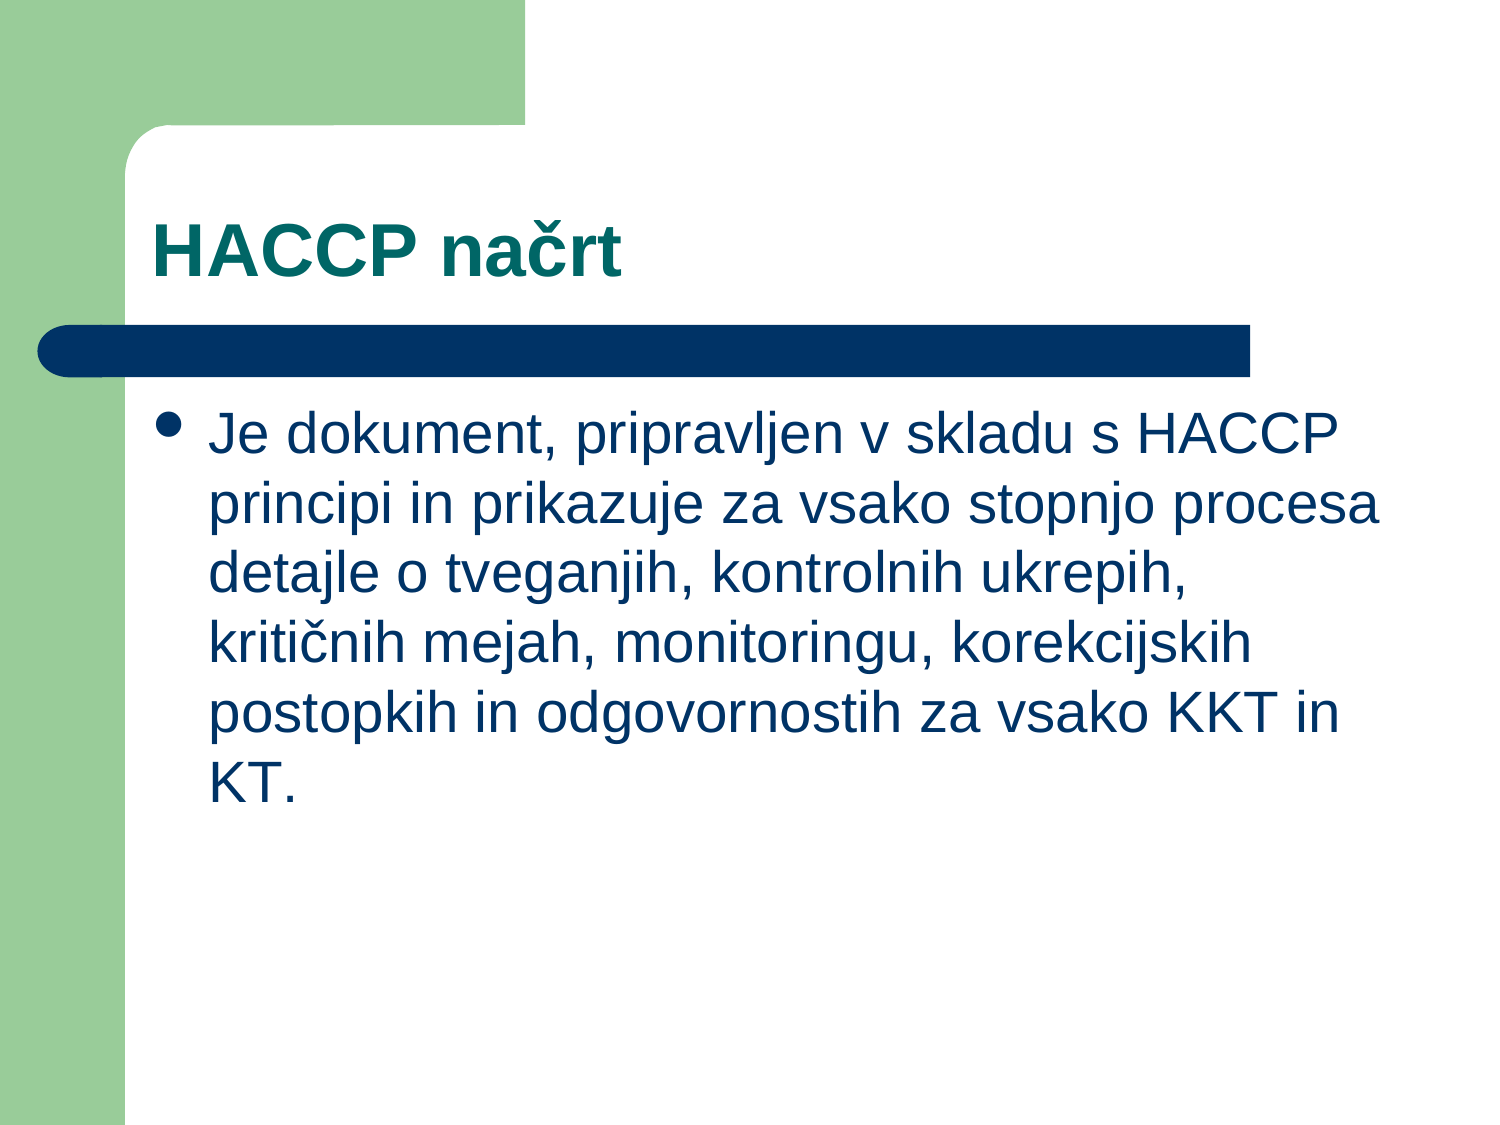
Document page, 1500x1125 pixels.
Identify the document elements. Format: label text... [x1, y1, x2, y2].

list Je dokument, pripravljen v skladu s HACCP principi in prikazuje za vsako stopnjo procesa detajle o tveganjih, kontrolnih ukrepih, kritičnih mejah, monitoringu, korekcijskih postopkih in odgovornostih za vsako KKT in KT. [137, 387, 1400, 999]
title HACCP načrt [136, 136, 1414, 301]
